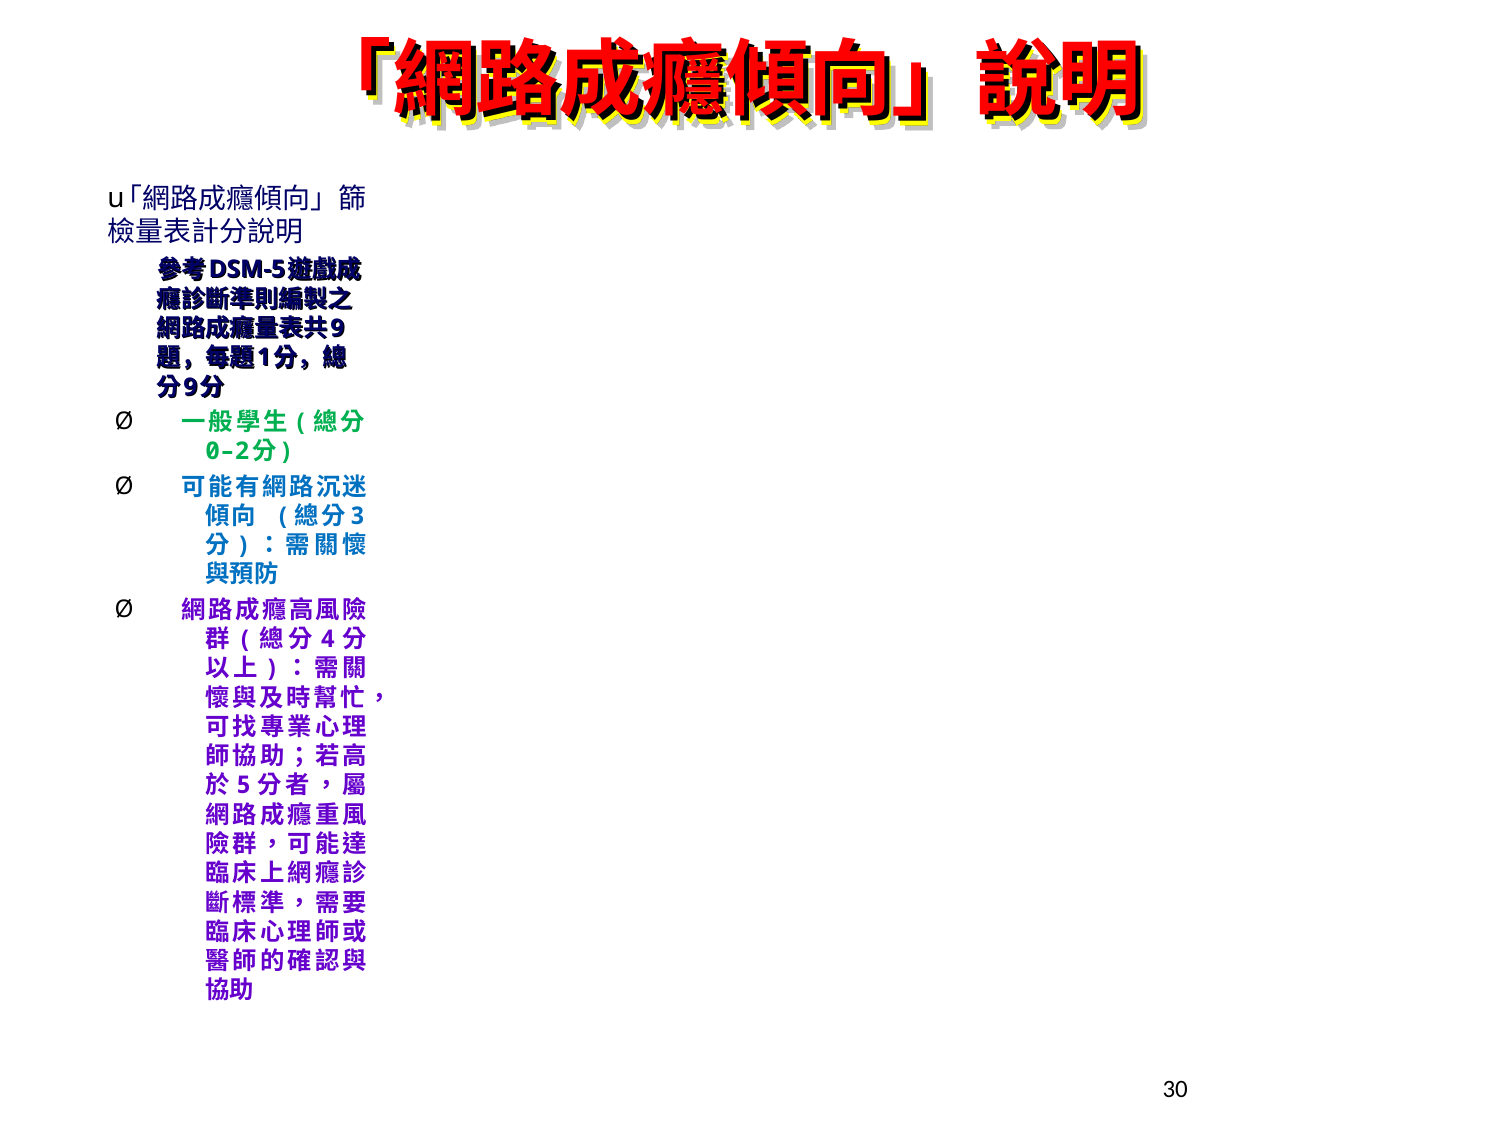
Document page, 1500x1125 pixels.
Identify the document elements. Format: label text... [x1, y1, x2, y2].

text_box 30 [1147, 1065, 1498, 1125]
list 「網路成癮傾向」篩檢量表計分說明 參考DSM-5遊戲成癮診斷準則編製之網路成癮量表共9題，每題1分，總分9分 一般學生(總分0–2分) 可能有網路沉迷傾向 (總分3分)：需關懷與預防 網路成癮高風險群(總分4分以上)：需關懷與及時幫忙，可找專業心理師協助；若高於5分者，屬網路成癮重風險群，可能達臨床上網癮診斷標準，需要臨床心理師或醫師的確認與協助 [66, 277, 1477, 1081]
title 「網路成癮傾向」說明 [125, 79, 1451, 268]
